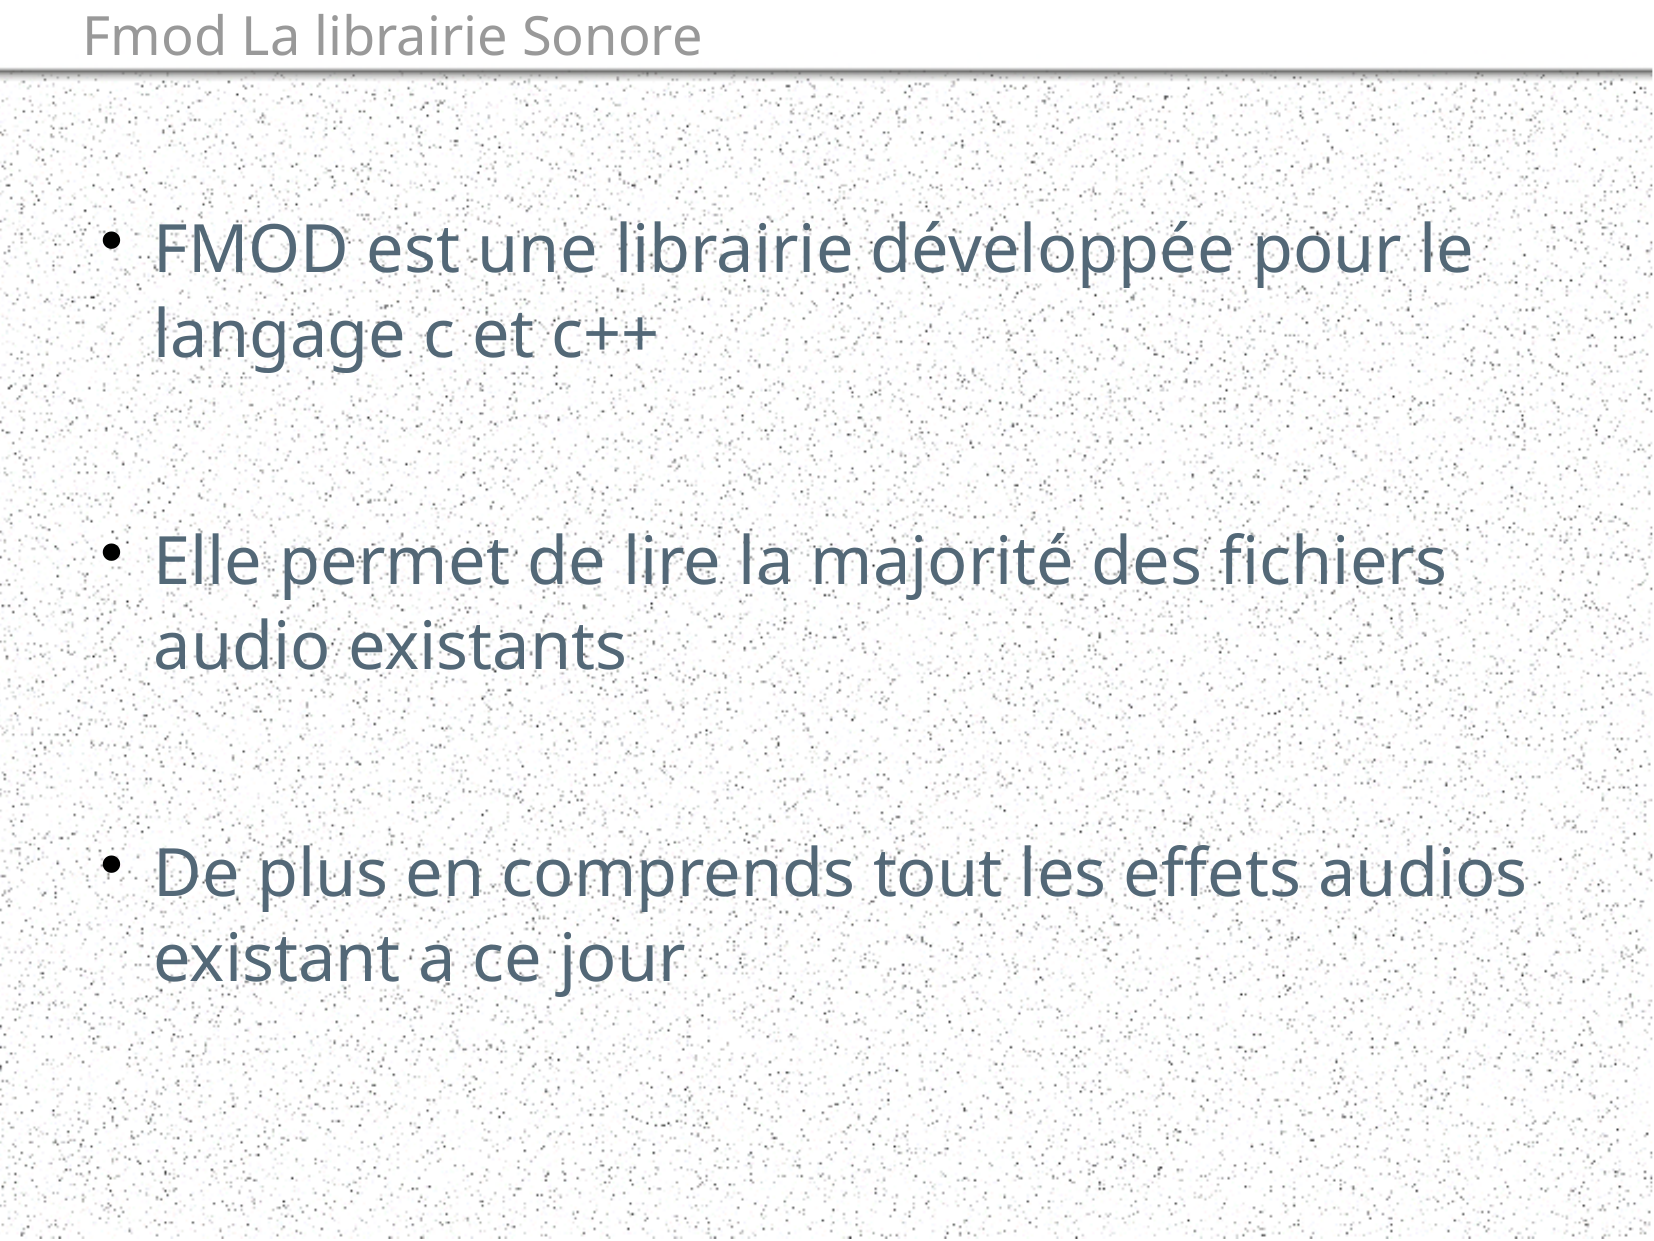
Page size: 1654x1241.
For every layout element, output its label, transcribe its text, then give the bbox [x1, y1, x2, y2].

title Fmod La librairie Sonore [82, 0, 1524, 71]
picture [0, 0, 1653, 1239]
list FMOD est une librairie développée pour le langage c et c++ Elle permet de lire la majorité des fichiers audio existants De plus en comprends tout les effets audios existant a ce jour [82, 200, 1571, 1020]
